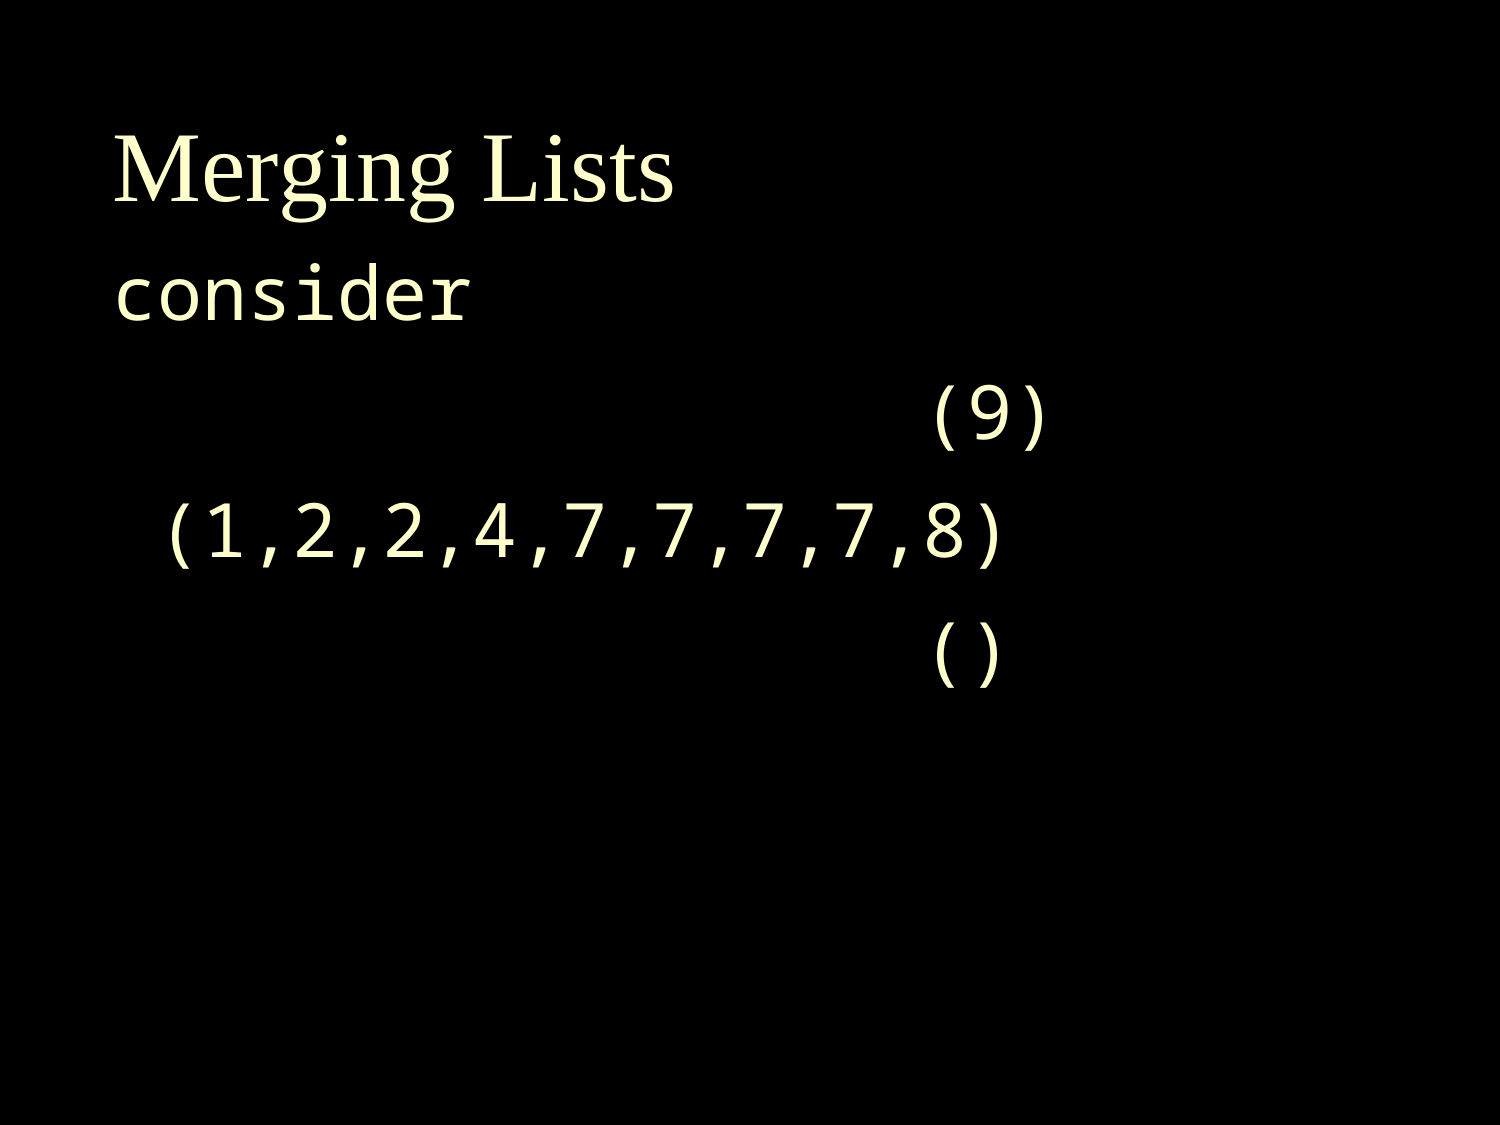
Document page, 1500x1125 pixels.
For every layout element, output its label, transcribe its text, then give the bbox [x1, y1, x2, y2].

list Merging Lists consider (9) (1,2,2,4,7,7,7,7,8) () [112, 112, 1426, 1011]
